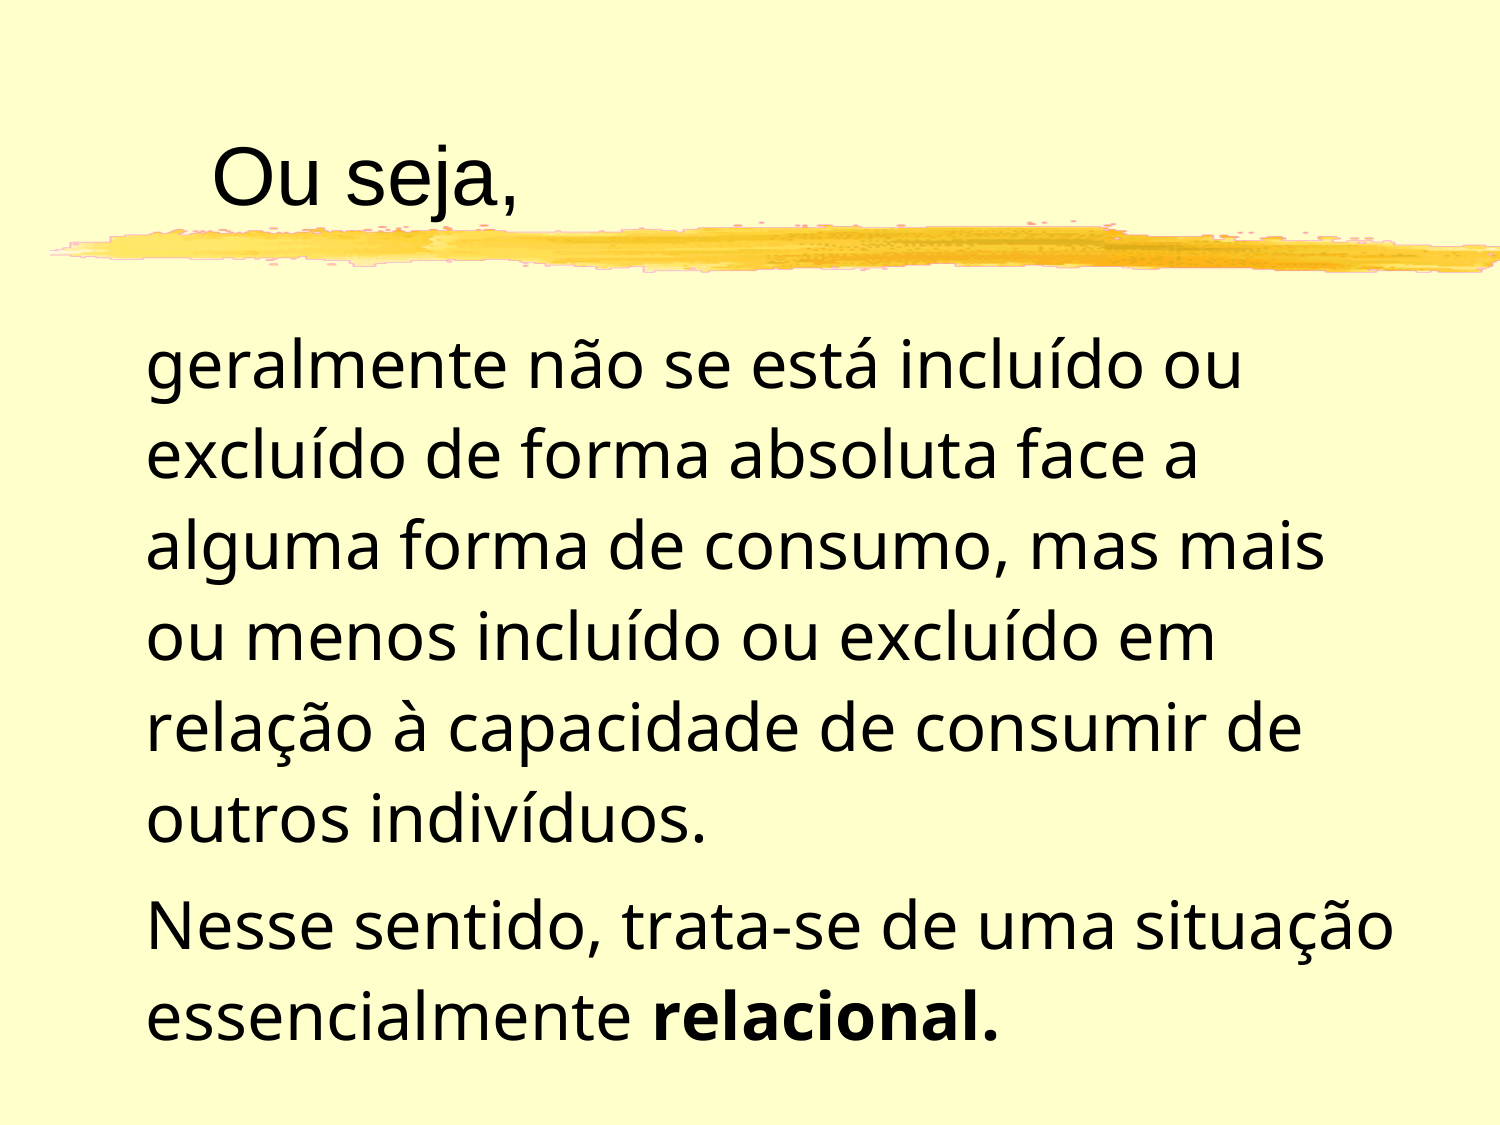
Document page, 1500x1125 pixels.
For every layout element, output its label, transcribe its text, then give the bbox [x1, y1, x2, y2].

title Ou seja, [24, 74, 1488, 238]
picture [50, 215, 1500, 284]
list geralmente não se está incluído ou excluído de forma absoluta face a alguma forma de consumo, mas mais ou menos incluído ou excluído em relação à capacidade de consumir de outros indivíduos. Nesse sentido, trata-se de uma situação essencialmente relacional. [74, 309, 1417, 994]
